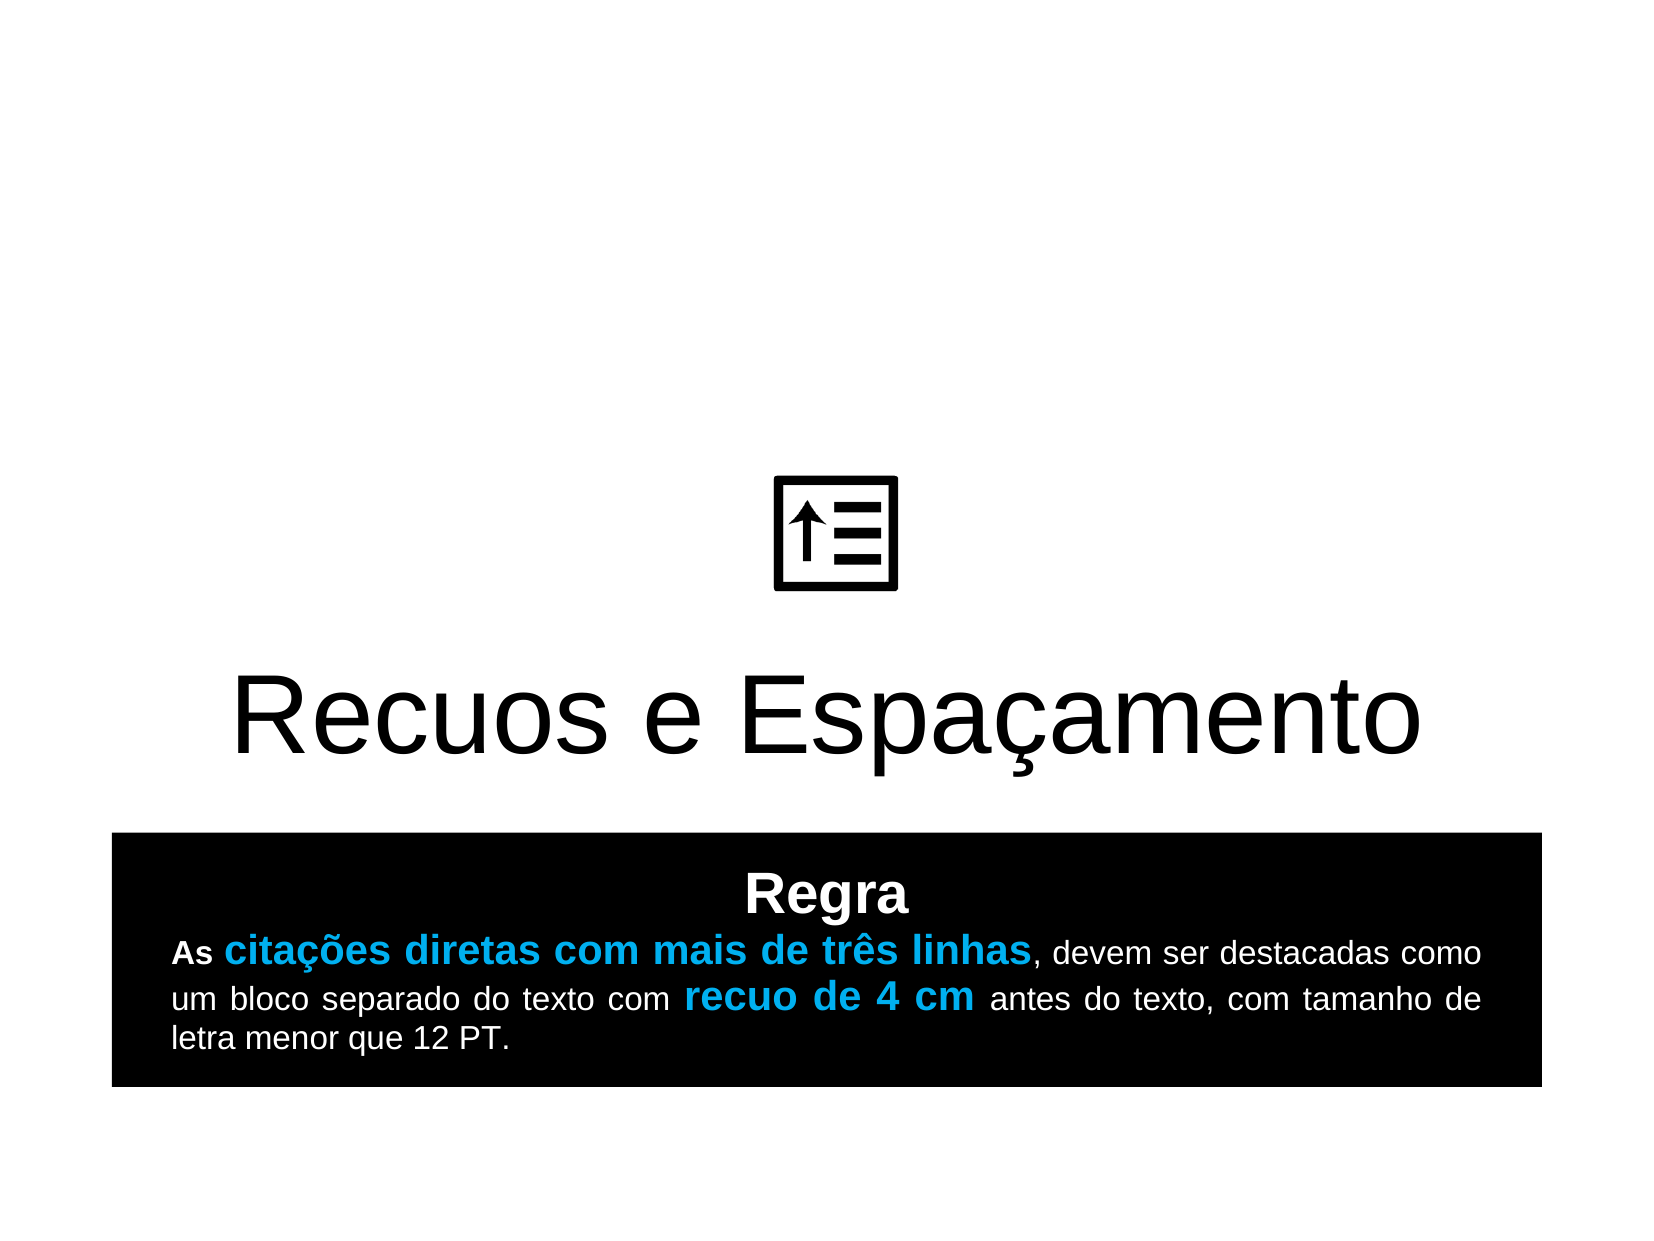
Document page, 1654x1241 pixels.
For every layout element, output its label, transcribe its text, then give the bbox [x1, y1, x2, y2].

picture [757, 454, 914, 612]
text_box Regra As citações diretas com mais de três linhas, devem ser destacadas como um bloco separado do texto com recuo de 4 cm antes do texto, com tamanho de letra menor que 12 PT. [111, 832, 1542, 1087]
title Recuos e Espaçamento [11, 608, 1642, 816]
